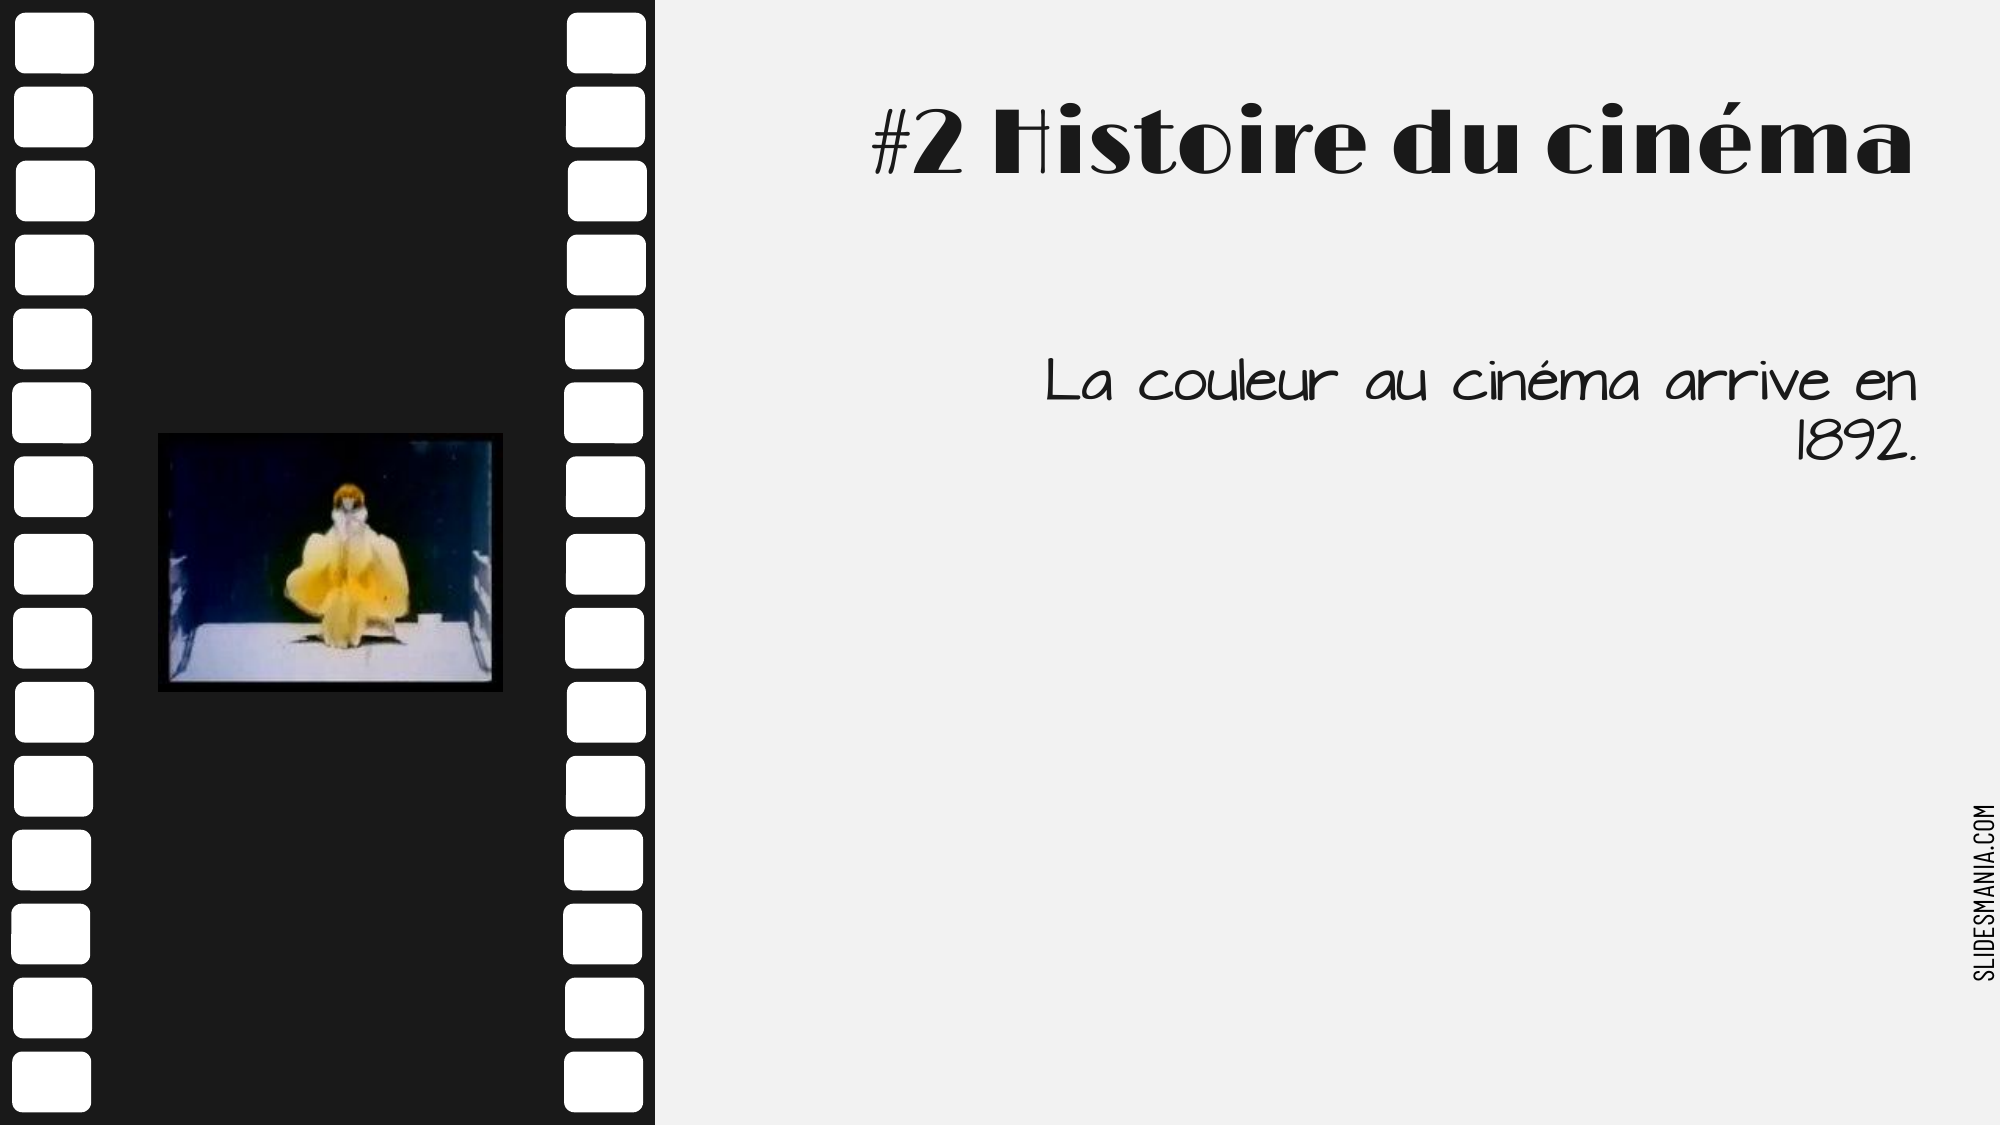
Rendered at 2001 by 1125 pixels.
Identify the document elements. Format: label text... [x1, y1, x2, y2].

text_box La couleur au cinéma arrive en 1892. [909, 342, 1933, 661]
text_box #2 Histoire du cinéma [781, 74, 1934, 201]
picture [158, 433, 503, 692]
